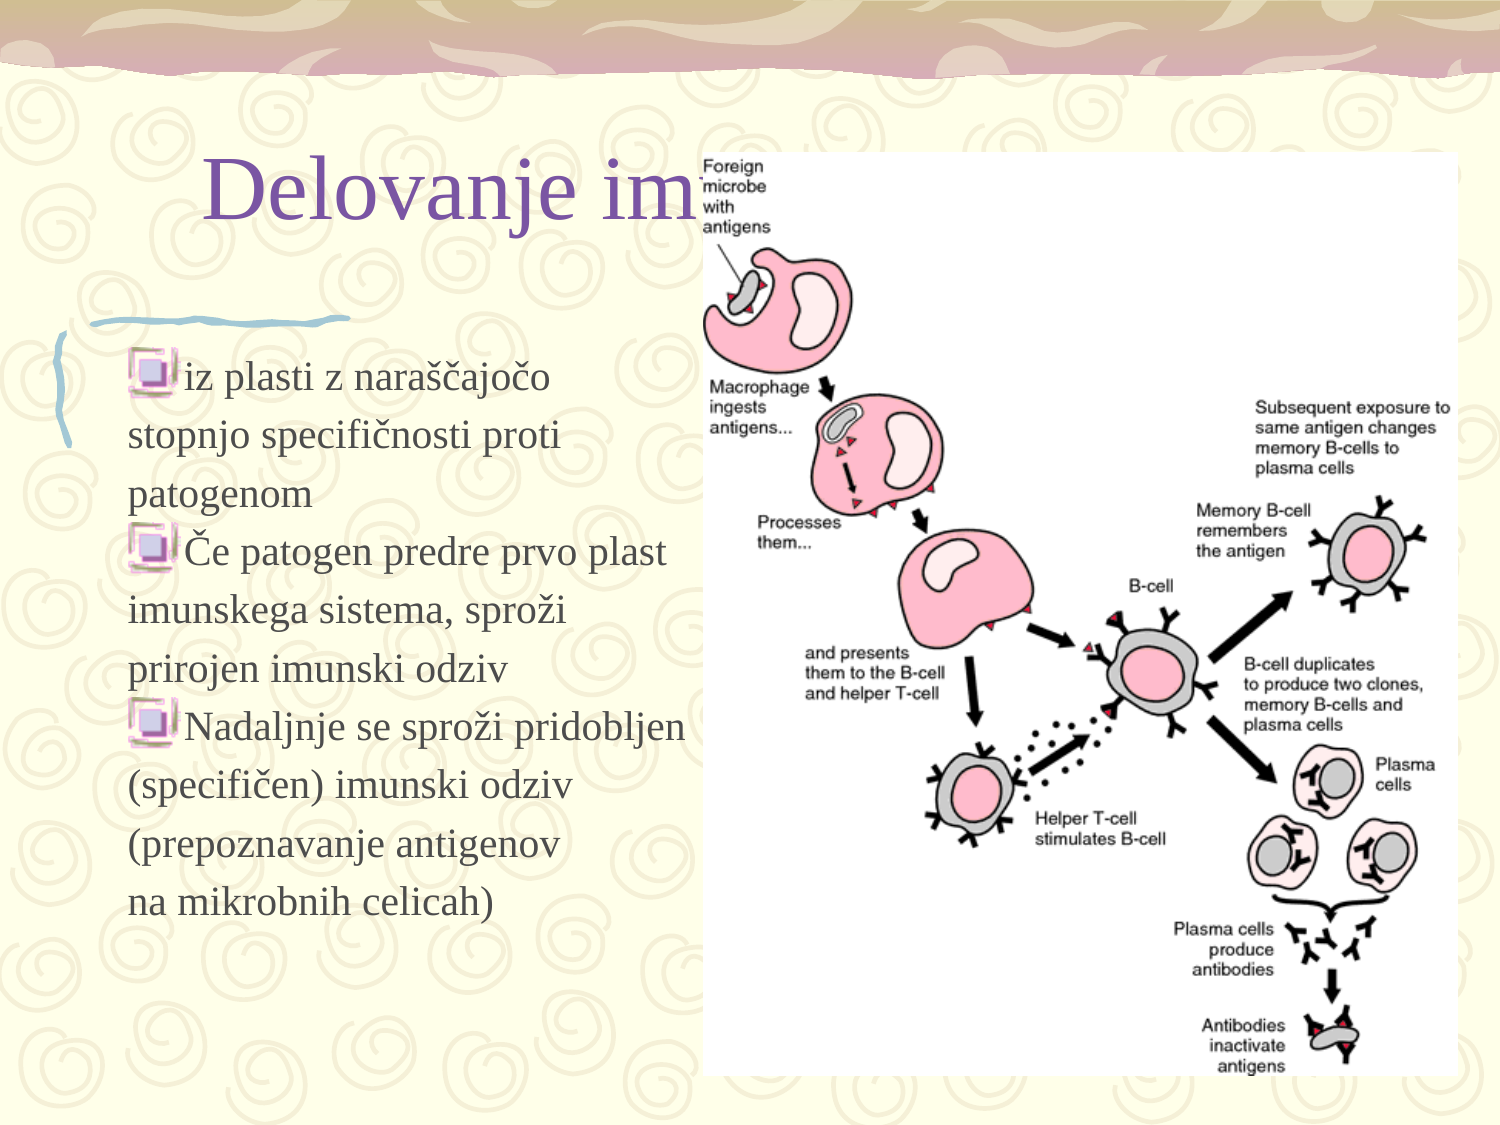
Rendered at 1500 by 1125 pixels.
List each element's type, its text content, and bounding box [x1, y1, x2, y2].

picture [703, 152, 1458, 1076]
title Delovanje imunskega sistema [112, 89, 1388, 277]
list iz plasti z naraščajočo stopnjo specifičnosti proti patogenom Če patogen predre prvo plast imunskega sistema, sproži prirojen imunski odziv Nadaljnje se sproži pridobljen (specifičen) imunski odziv (prepoznavanje antigenov na mikrobnih celicah) [112, 341, 703, 1017]
